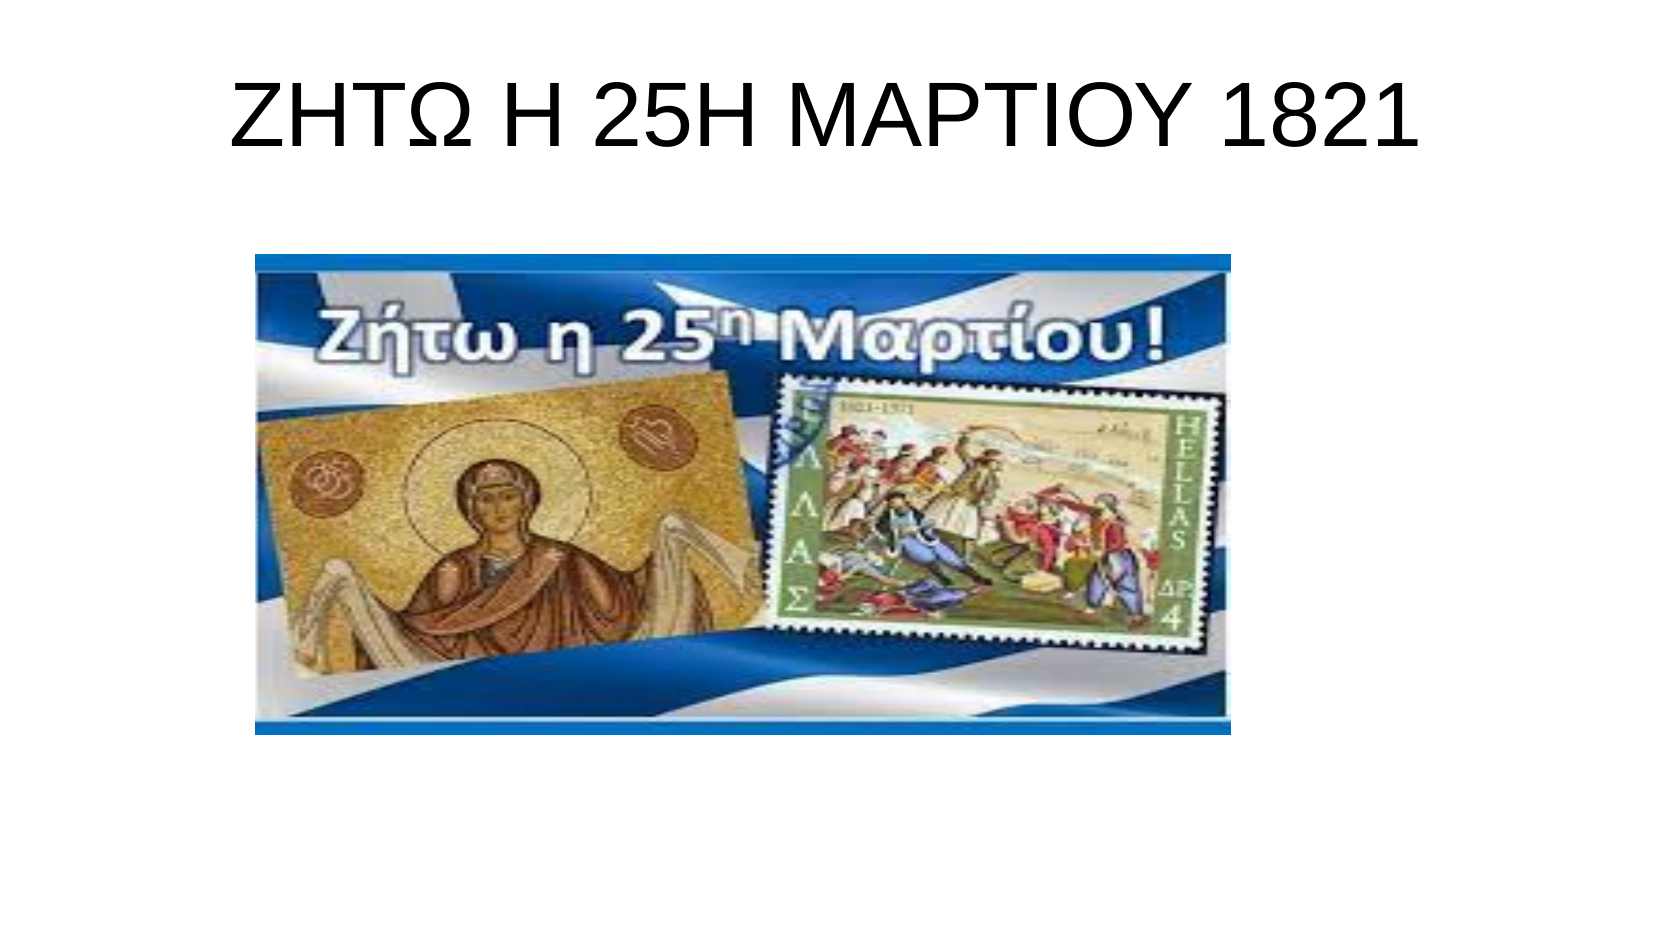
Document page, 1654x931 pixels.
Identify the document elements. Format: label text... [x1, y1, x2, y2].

picture [255, 254, 1231, 736]
title ΖΗΤΩ Η 25Η ΜΑΡΤΙΟΥ 1821 [82, 37, 1571, 193]
